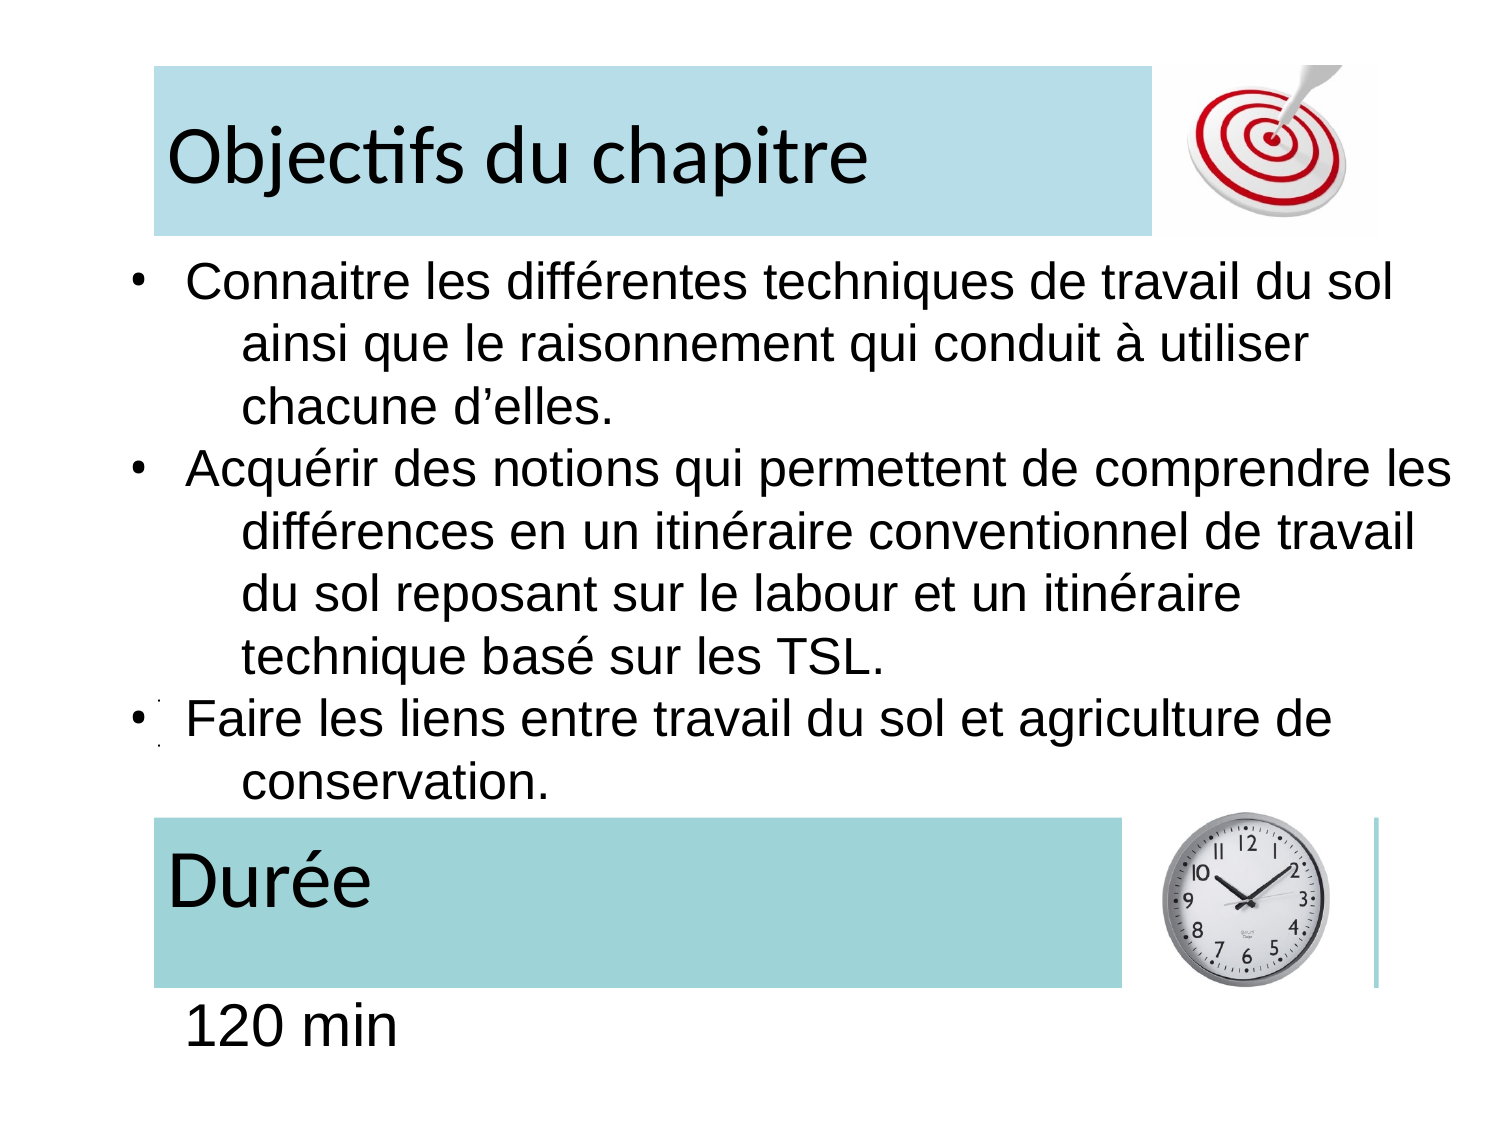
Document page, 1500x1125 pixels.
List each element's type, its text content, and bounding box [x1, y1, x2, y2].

text_box Objectifs du chapitre [154, 66, 1152, 236]
text_box Durée [154, 817, 1122, 988]
picture [1122, 812, 1374, 988]
text_box Durée [1374, 817, 1379, 988]
text_box 120 min [170, 979, 1061, 1061]
text_box Connaitre les différentes techniques de travail du sol ainsi que le raisonnement qui conduit à utiliser chacune d’elles. Acquérir des notions qui permettent de comprendre les différences en un itinéraire conventionnel de travail du sol reposant sur le labour et un itinéraire technique basé sur les TSL. Faire les liens entre travail du sol et agriculture de conservation. [115, 240, 1471, 692]
picture [1152, 65, 1379, 236]
